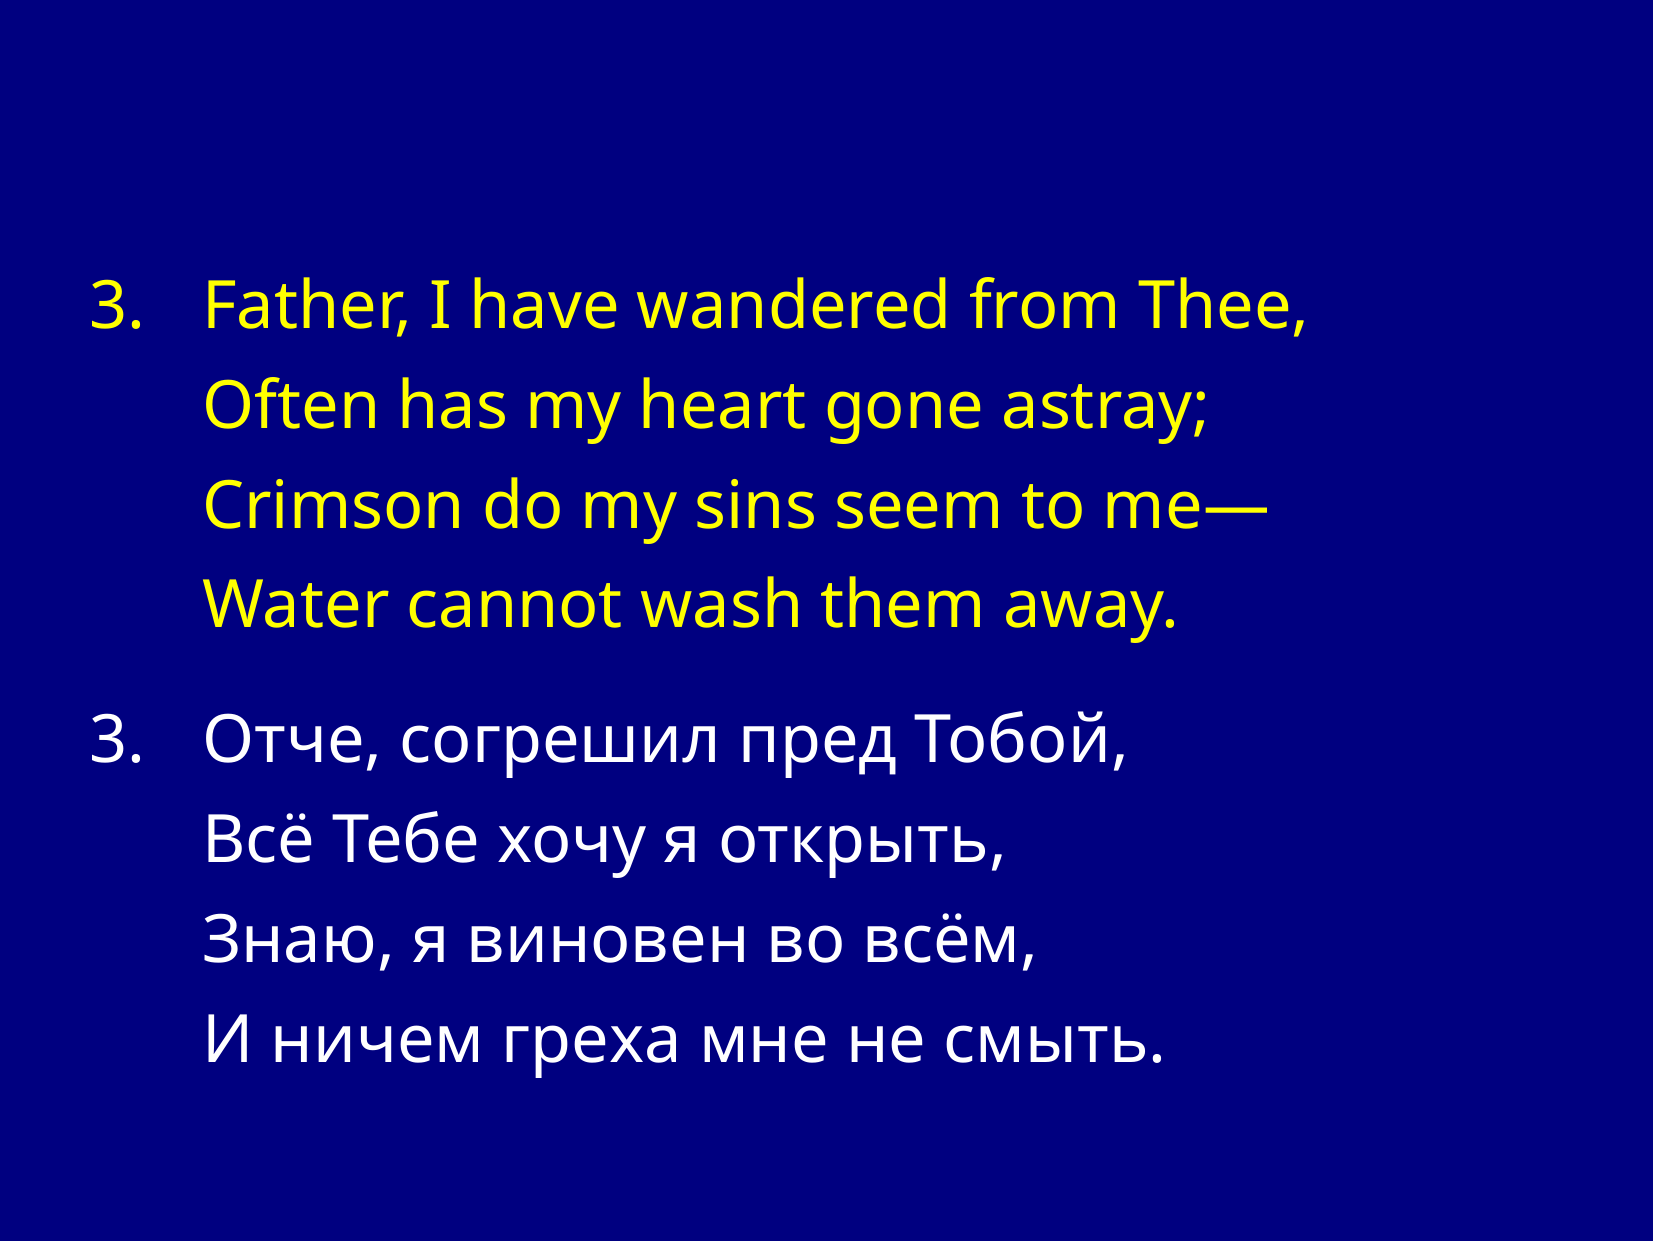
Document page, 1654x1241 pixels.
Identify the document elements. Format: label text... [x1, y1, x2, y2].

text_box 3. Отче, согрешил пред Тобой, Всё Тебе хочу я открыть, Знаю, я виновен во всём, И ничем греха мне не смыть. [75, 675, 1576, 1163]
text_box 3. Father, I have wandered from Thee, Often has my heart gone astray; Crimson do my sins seem to me— Water cannot wash them away. [75, 150, 1576, 638]
